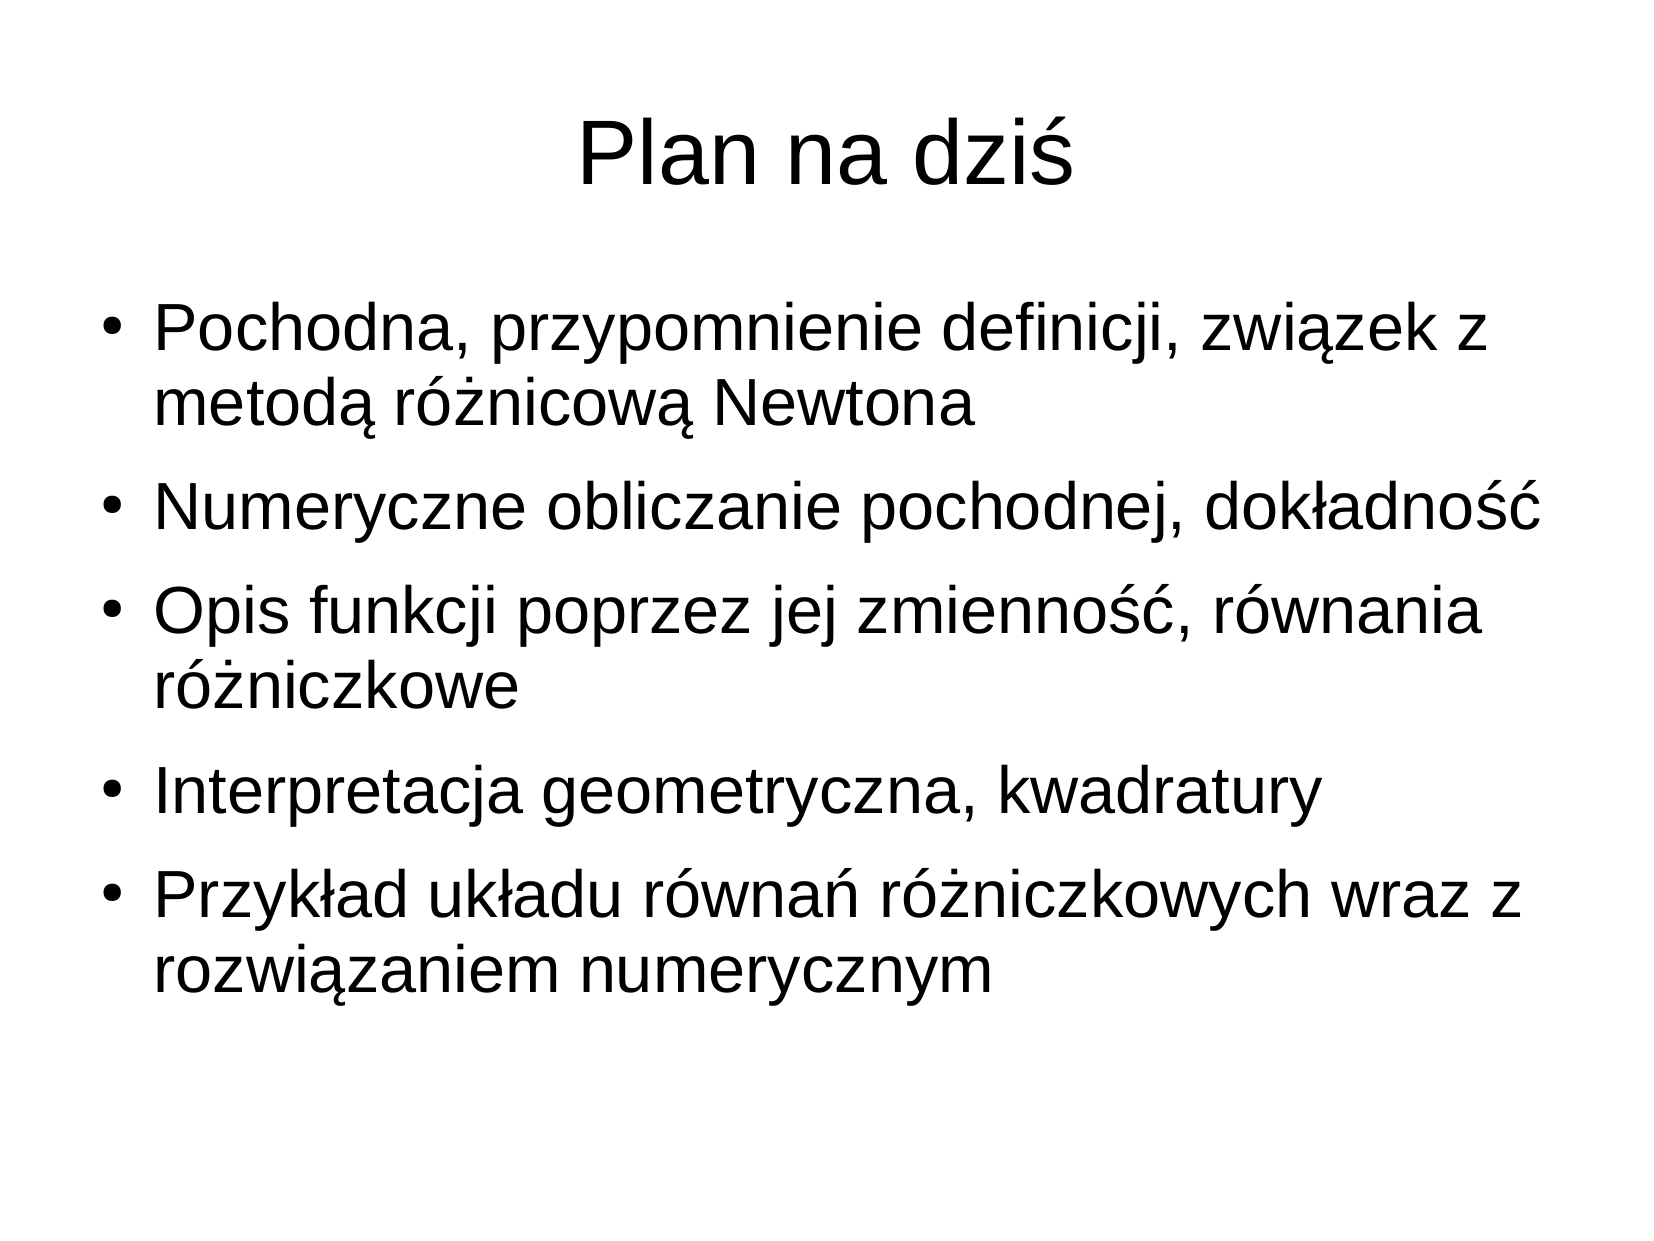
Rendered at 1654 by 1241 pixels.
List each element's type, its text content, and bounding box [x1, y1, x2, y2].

title Plan na dziś [82, 49, 1571, 257]
list Pochodna, przypomnienie definicji, związek z metodą różnicową Newtona Numeryczne obliczanie pochodnej, dokładność Opis funkcji poprzez jej zmienność, równania różniczkowe Interpretacja geometryczna, kwadratury Przykład układu równań różniczkowych wraz z rozwiązaniem numerycznym [82, 290, 1571, 1010]
